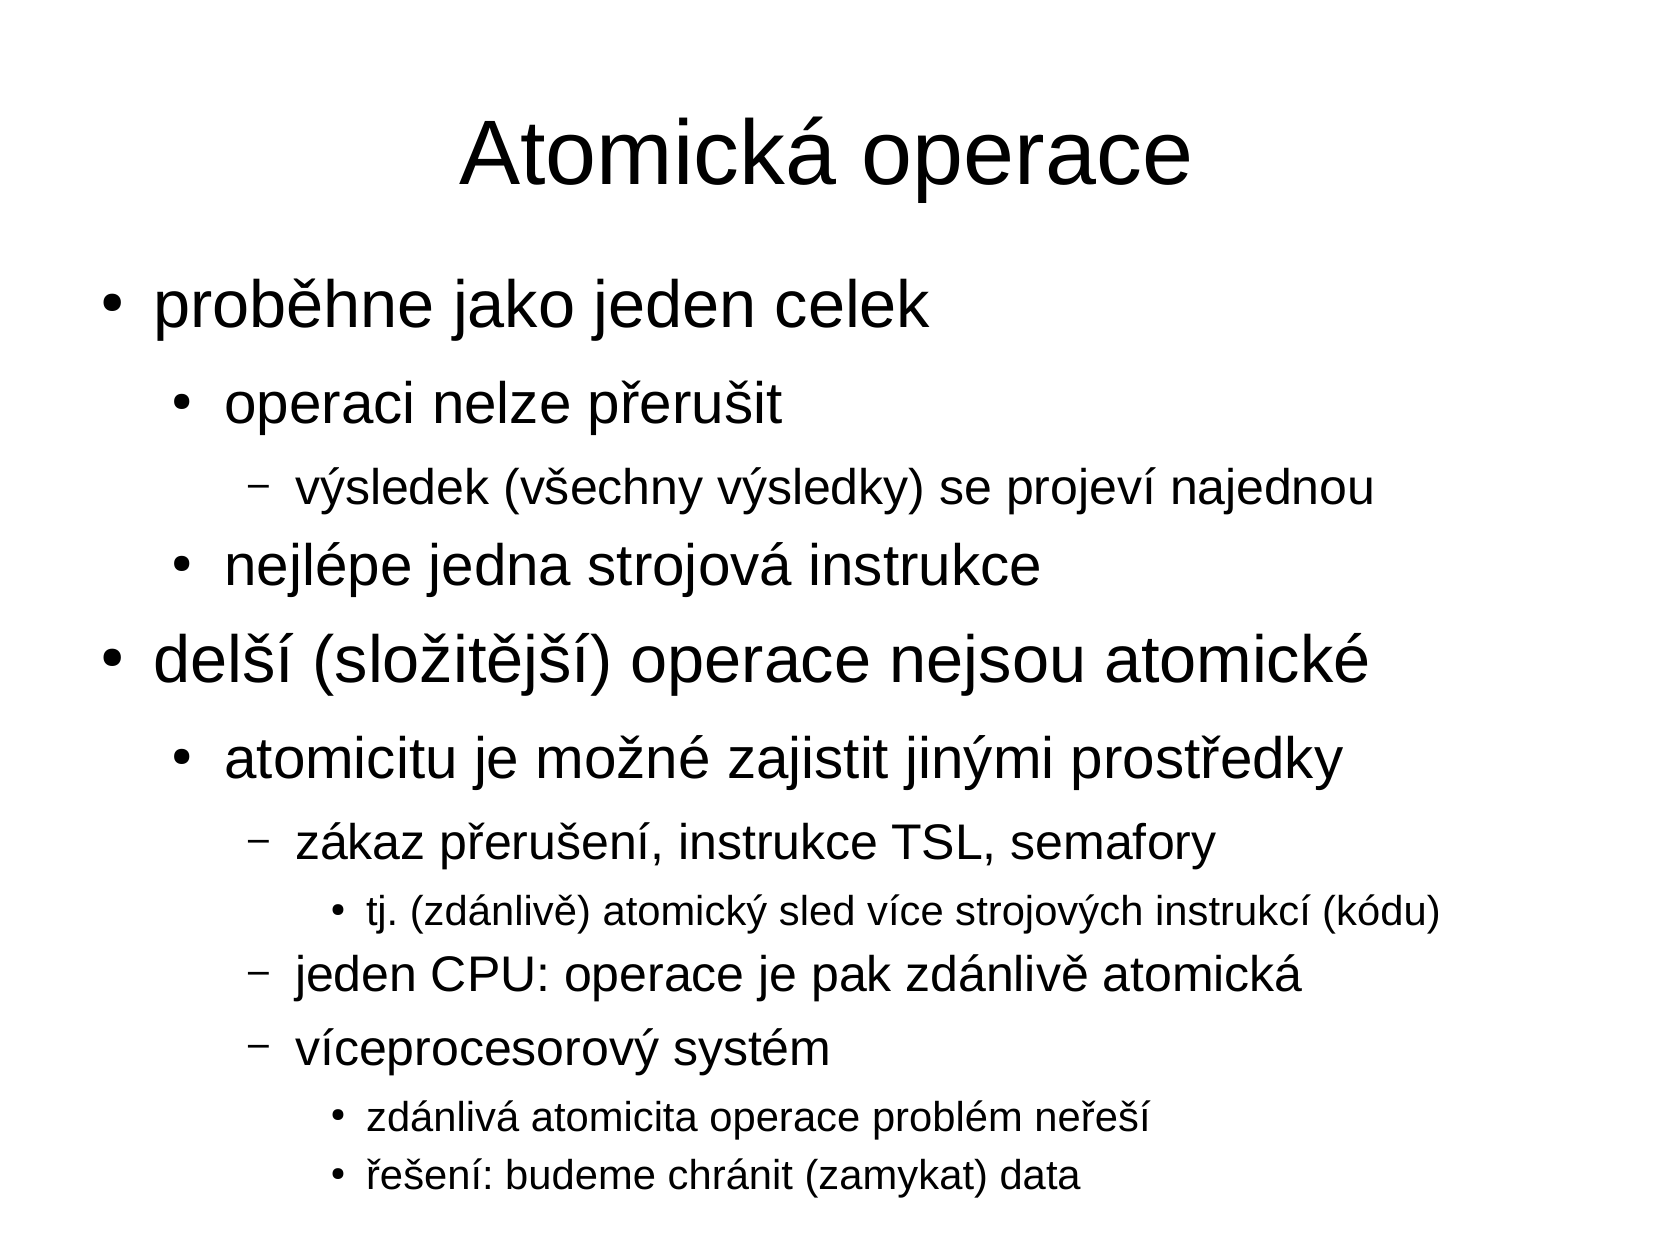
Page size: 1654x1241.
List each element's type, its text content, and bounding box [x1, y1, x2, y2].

list proběhne jako jeden celek operaci nelze přerušit výsledek (všechny výsledky) se projeví najednou nejlépe jedna strojová instrukce delší (složitější) operace nejsou atomické atomicitu je možné zajistit jinými prostředky zákaz přerušení, instrukce TSL, semafory tj. (zdánlivě) atomický sled více strojových instrukcí (kódu) jeden CPU: operace je pak zdánlivě atomická víceprocesorový systém zdánlivá atomicita operace problém neřeší řešení: budeme chránit (zamykat) data [82, 266, 1571, 1199]
title Atomická operace [82, 56, 1571, 250]
